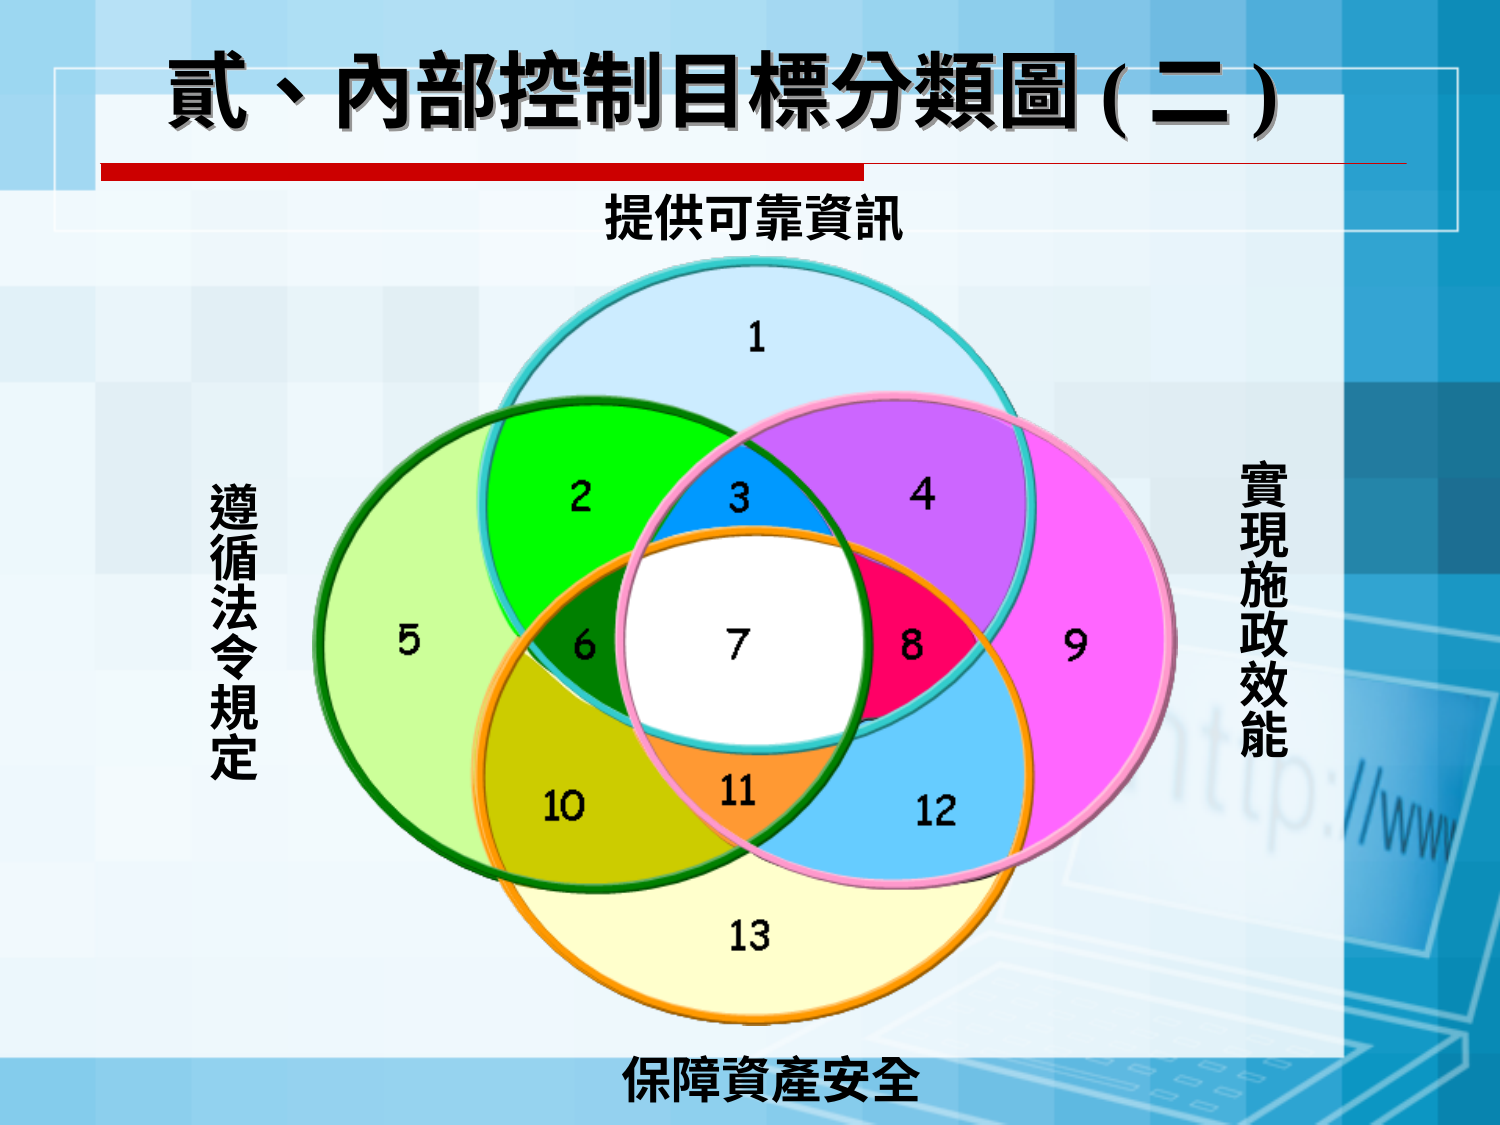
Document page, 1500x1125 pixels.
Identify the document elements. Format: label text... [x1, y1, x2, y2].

text_box 遵循法令規定 [183, 467, 265, 799]
text_box 實現施政效能 [1222, 444, 1295, 775]
picture [312, 255, 1178, 1026]
picture [99, 162, 1410, 184]
text_box 保障資產安全 [603, 1046, 940, 1103]
text_box 提供可靠資訊 [584, 184, 926, 241]
text_box 貳、內部控制目標分類圖(二) [150, 31, 1295, 146]
